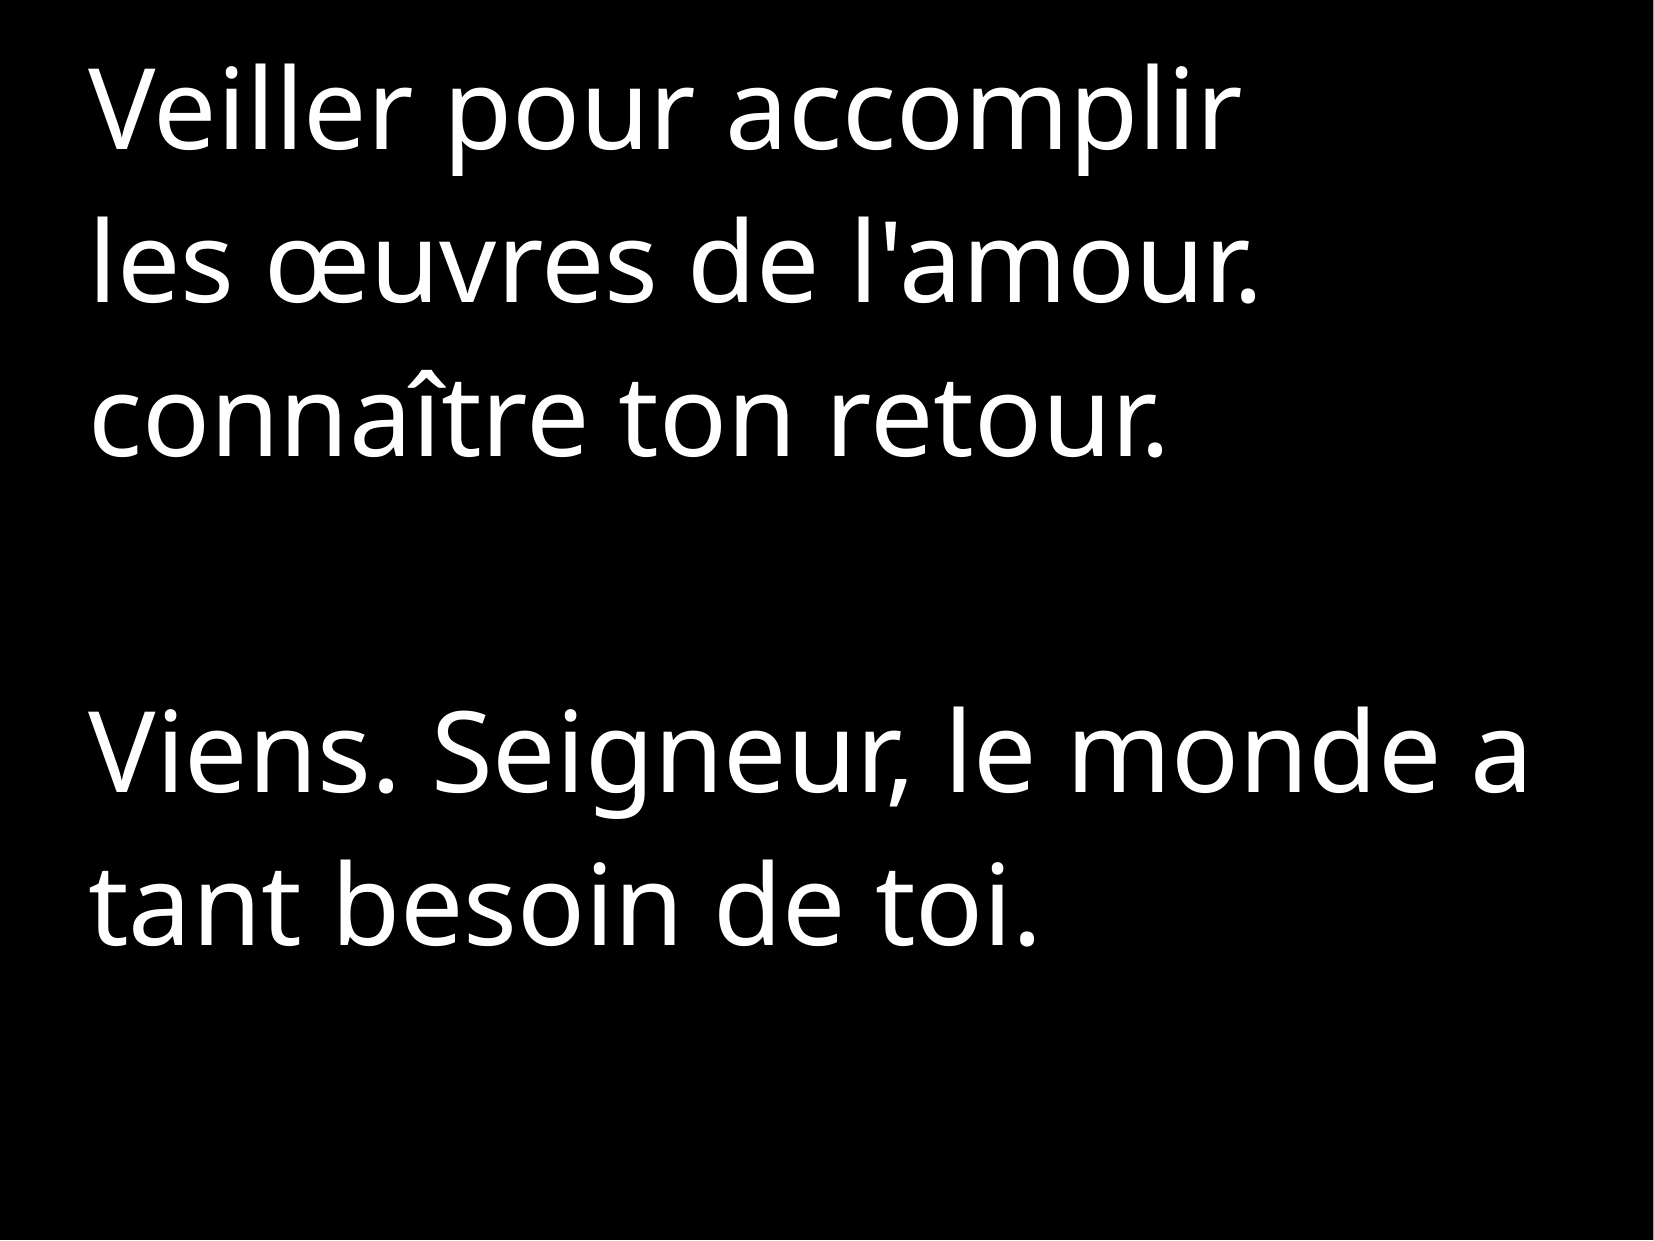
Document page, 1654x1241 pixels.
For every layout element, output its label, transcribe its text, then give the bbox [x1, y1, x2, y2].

list Veiller pour accomplir les œuvres de l'amour. connaître ton retour. Viens. Seigneur, le monde a tant besoin de toi. [88, 29, 1565, 1241]
